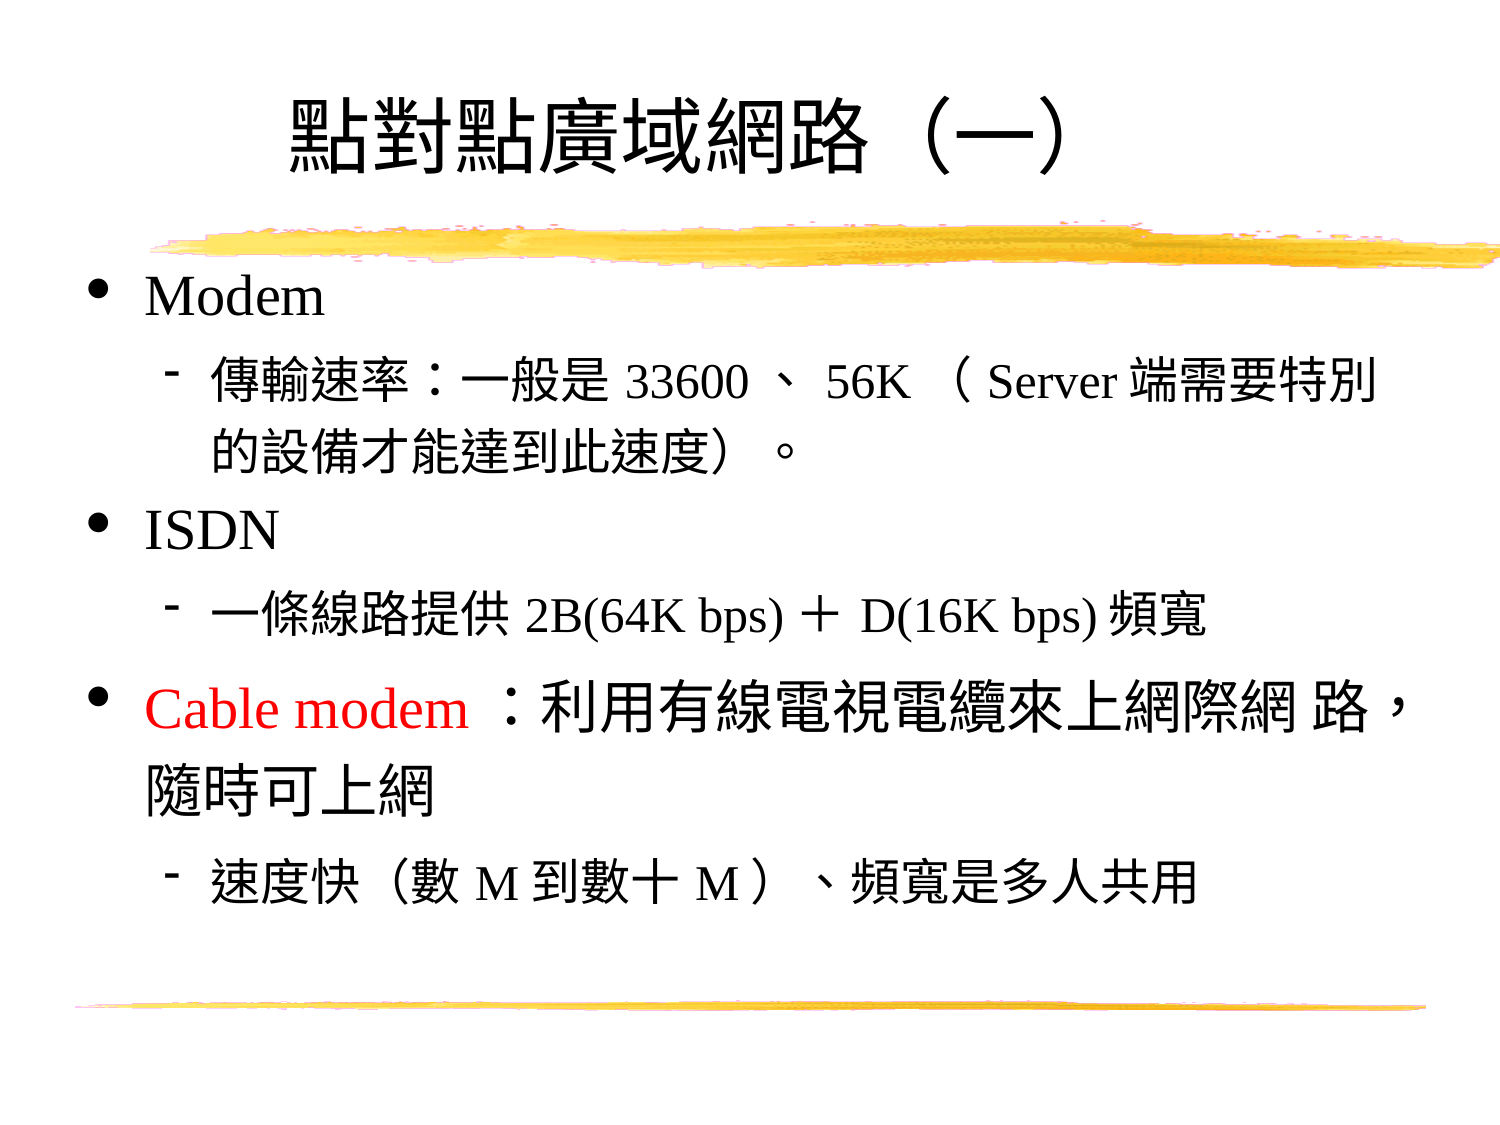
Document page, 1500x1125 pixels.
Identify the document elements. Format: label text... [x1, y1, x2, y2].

title 點對點廣域網路（一） [66, 44, 1342, 218]
list Modem 傳輸速率：一般是33600、56K（Server端需要特別的設備才能達到此速度）。 ISDN 一條線路提供2B(64K bps)＋D(16K bps)頻寬 Cable modem：利用有線電視電纜來上網際網 路，隨時可上網 速度快（數M到數十M）、頻寬是多人共用 [88, 265, 1418, 926]
picture [150, 215, 1500, 279]
picture [75, 999, 1426, 1013]
